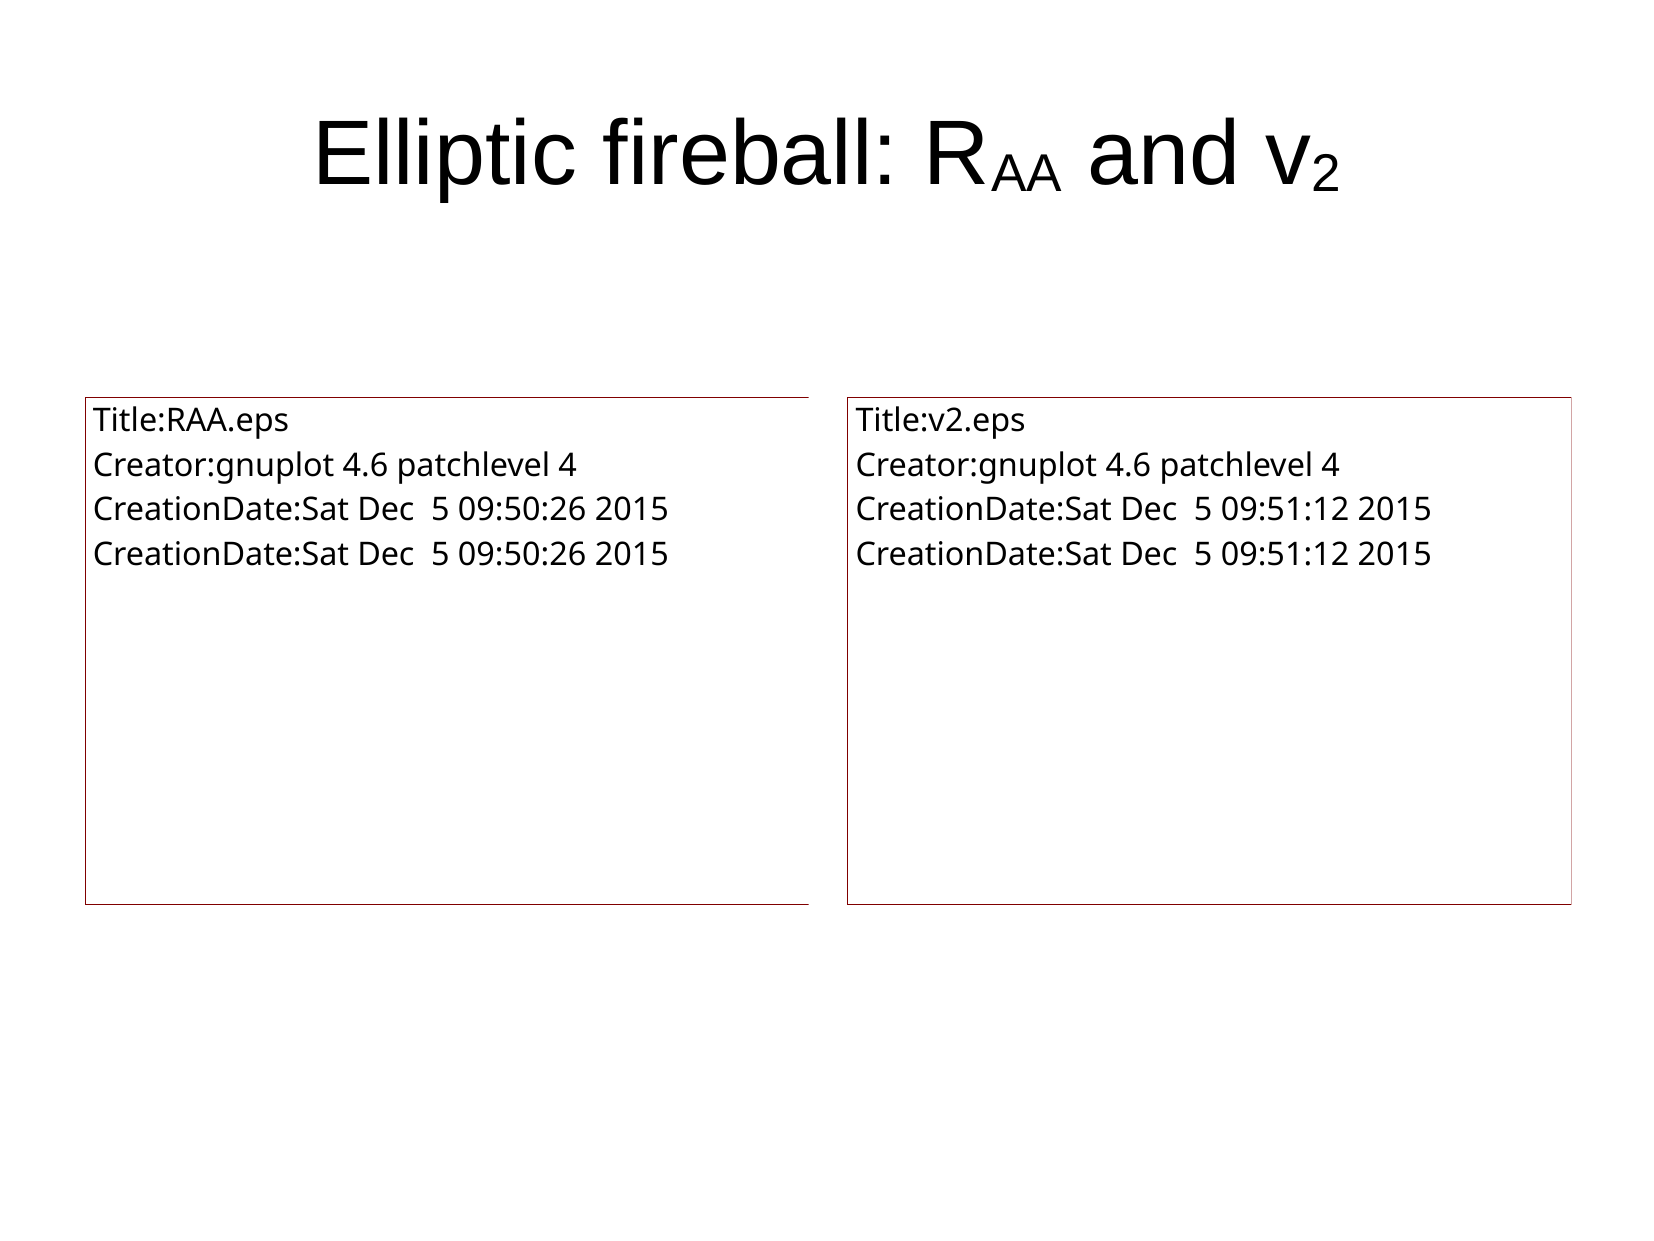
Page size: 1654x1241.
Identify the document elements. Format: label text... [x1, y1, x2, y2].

title Elliptic fireball: RAA and v2 [82, 49, 1571, 257]
picture [845, 395, 1572, 905]
picture [82, 395, 809, 905]
